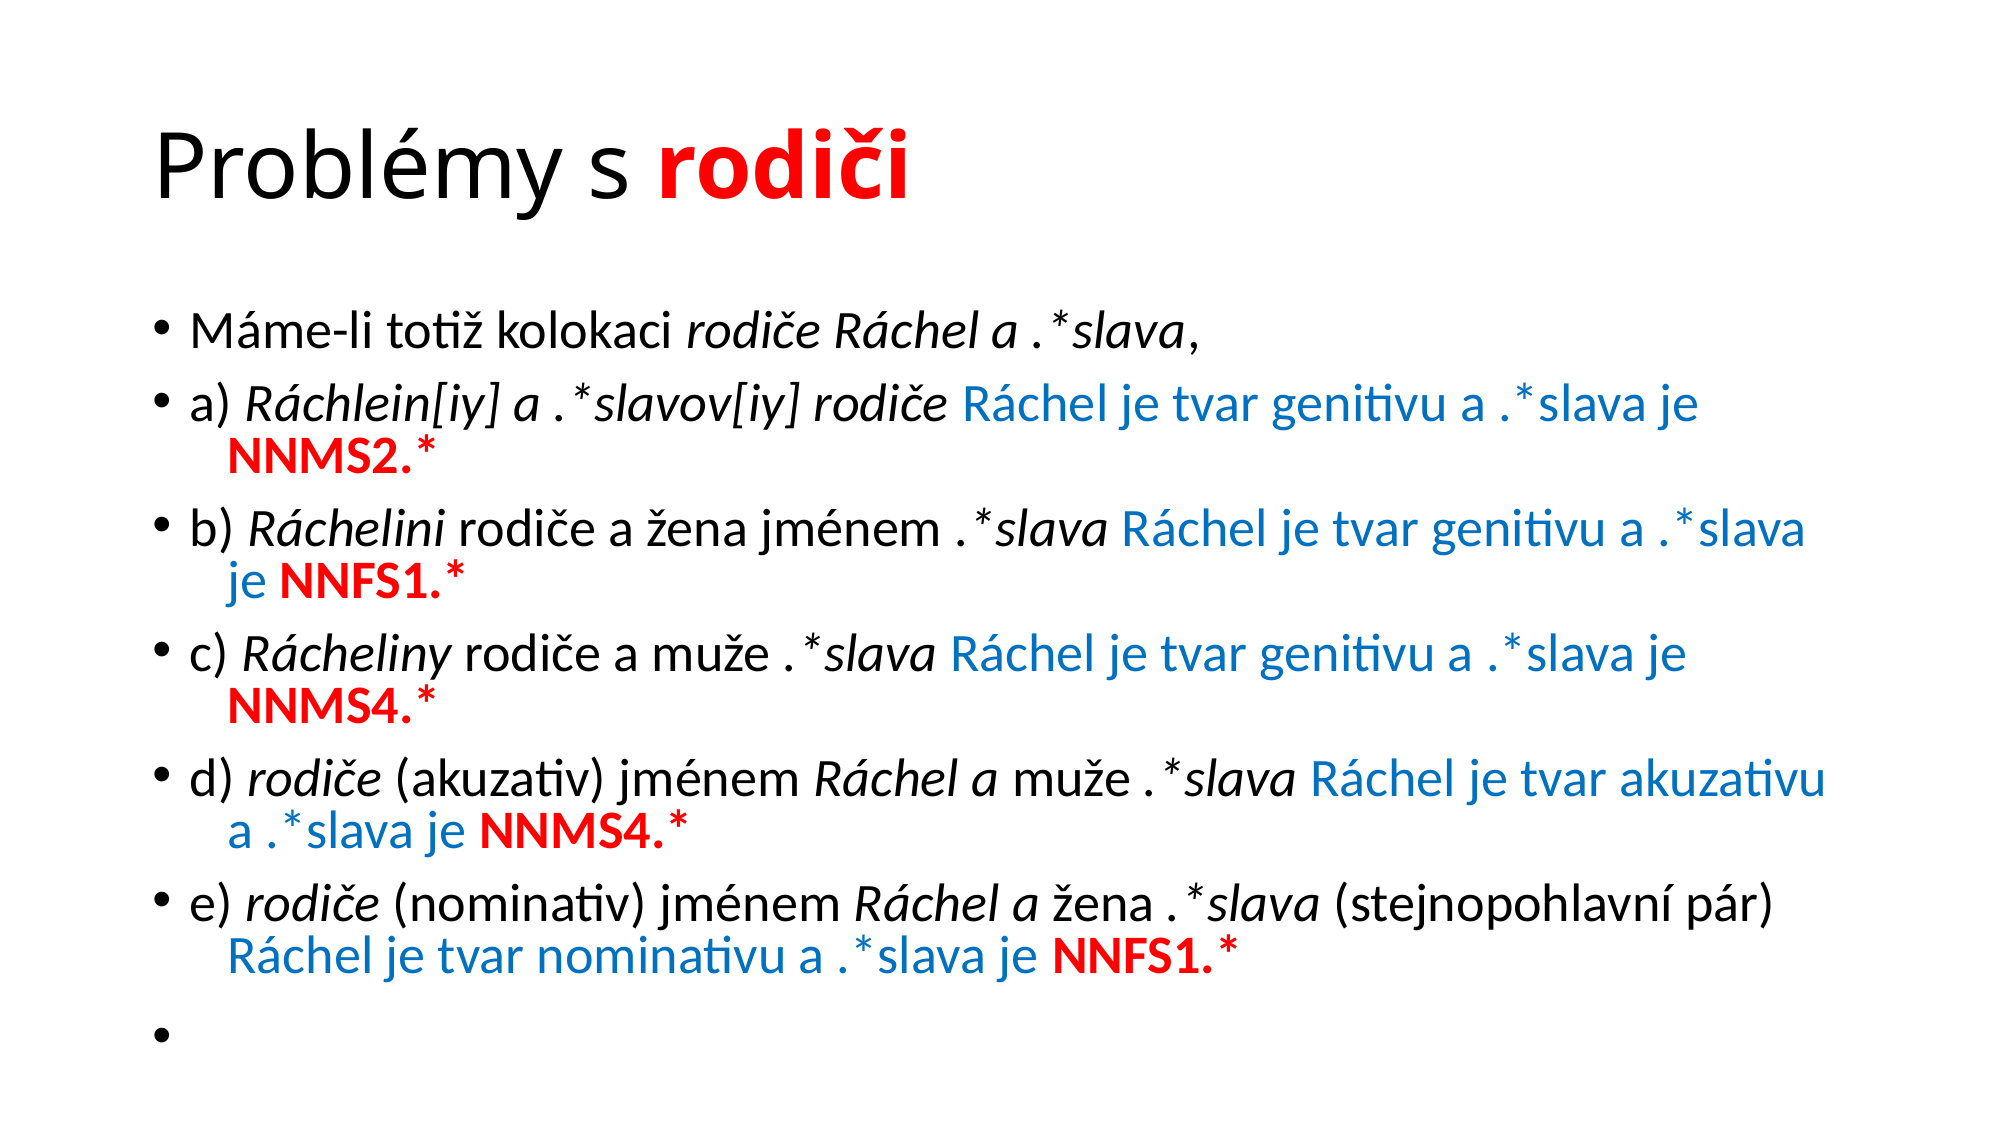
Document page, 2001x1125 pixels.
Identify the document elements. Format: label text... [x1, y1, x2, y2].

list Máme-li totiž kolokaci rodiče Ráchel a .*slava, a) Ráchlein[iy] a .*slavov[iy] rodiče Ráchel je tvar genitivu a .*slava je NNMS2.* b) Ráchelini rodiče a žena jménem .*slava Ráchel je tvar genitivu a .*slava je NNFS1.* c) Rácheliny rodiče a muže .*slava Ráchel je tvar genitivu a .*slava je NNMS4.* d) rodiče (akuzativ) jménem Ráchel a muže .*slava Ráchel je tvar akuzativu a .*slava je NNMS4.* e) rodiče (nominativ) jménem Ráchel a žena .*slava (stejnopohlavní pár) Ráchel je tvar nominativu a .*slava je NNFS1.* [137, 299, 1863, 1014]
title Problémy s rodiči [137, 59, 1863, 278]
